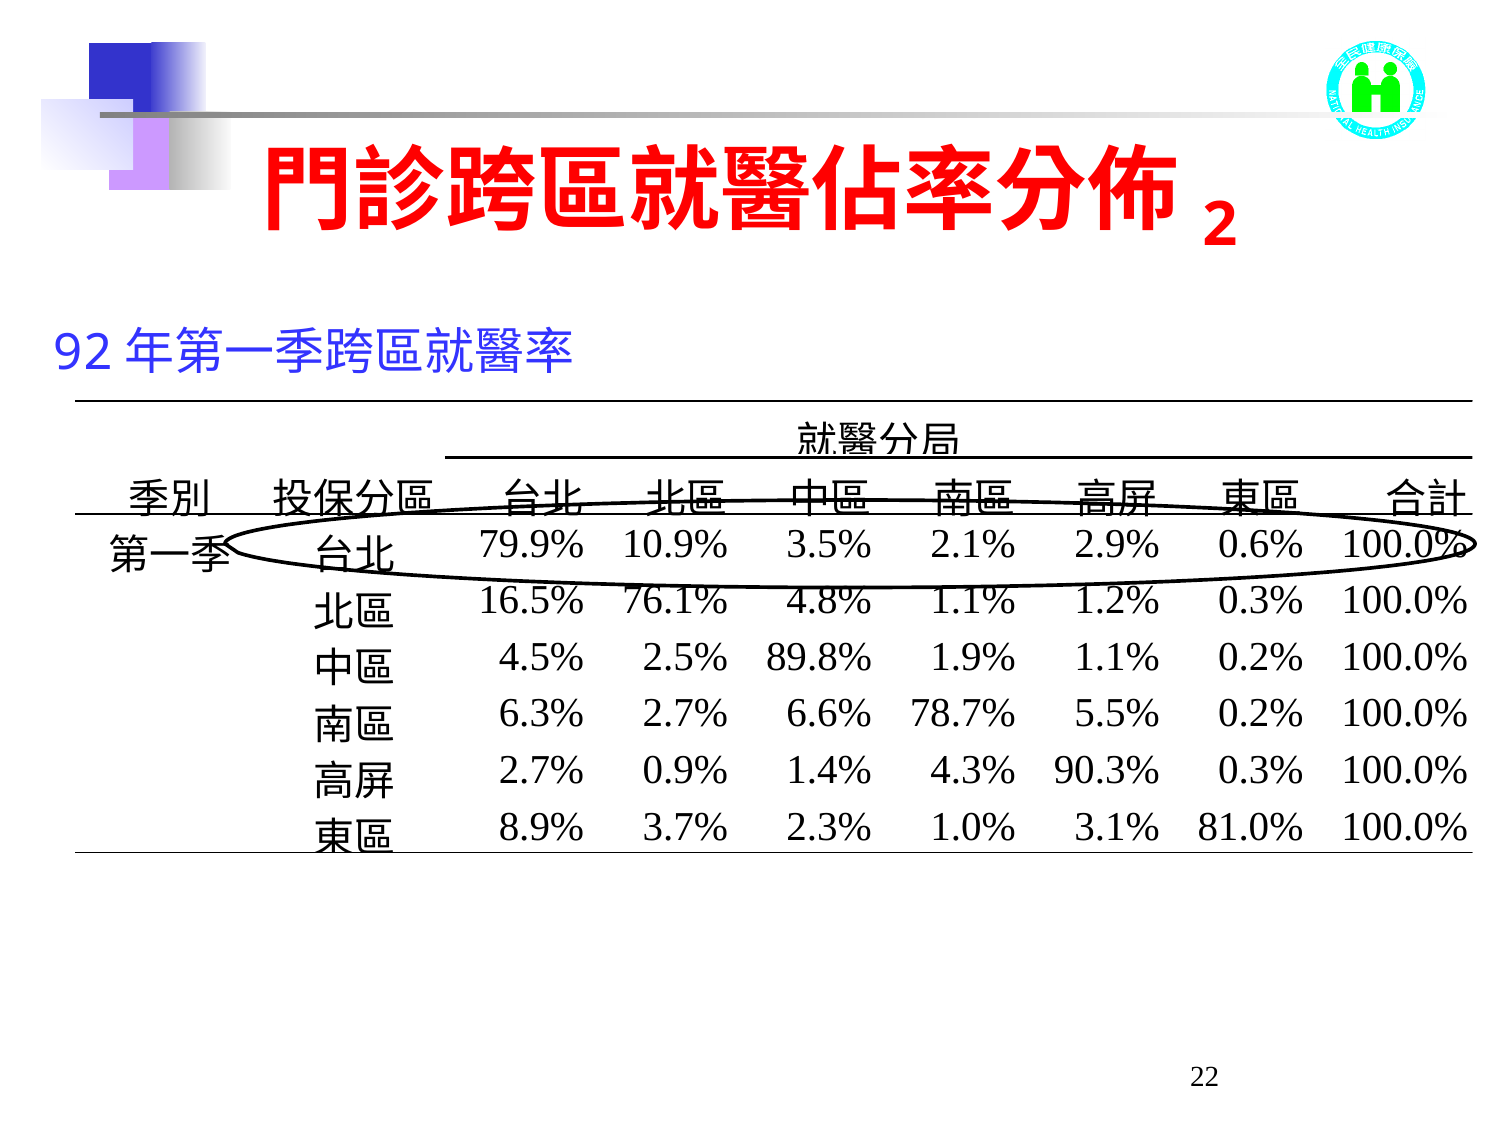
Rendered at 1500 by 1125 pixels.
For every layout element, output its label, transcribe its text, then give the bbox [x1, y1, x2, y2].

text_box 92年第一季跨區就醫率 [37, 312, 568, 388]
title 門診跨區就醫佔率分佈2 [112, 99, 1388, 288]
text_box [1175, 1050, 1488, 1125]
chart [75, 399, 1476, 855]
